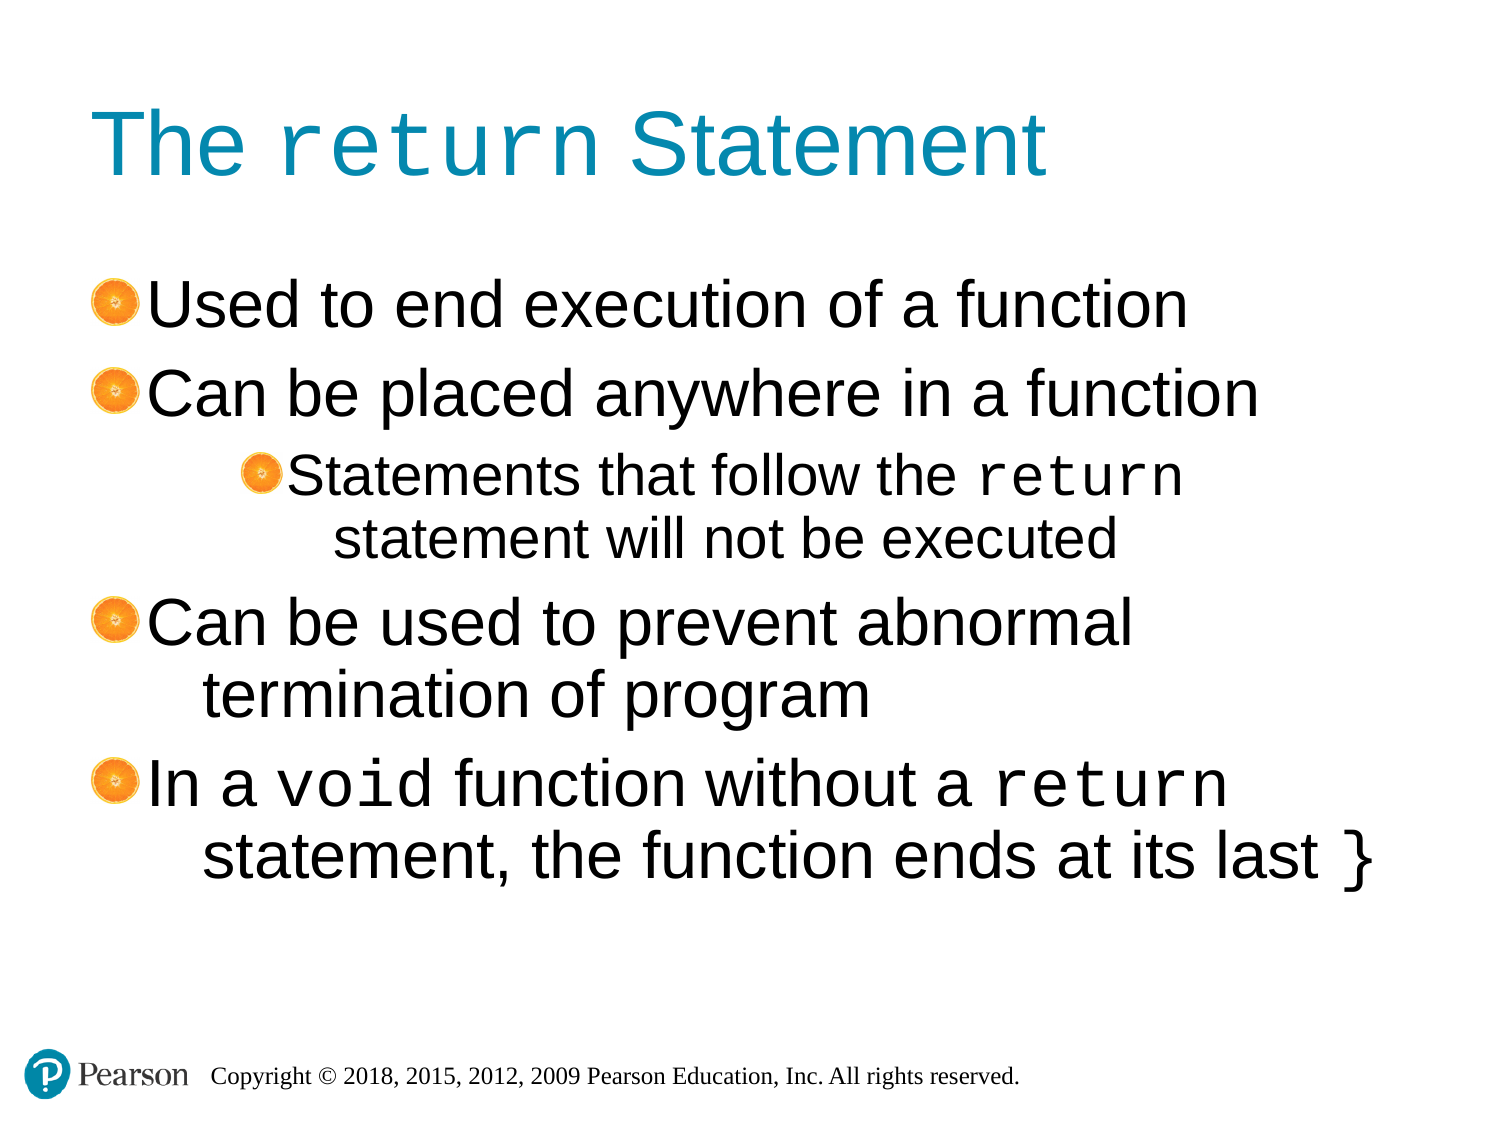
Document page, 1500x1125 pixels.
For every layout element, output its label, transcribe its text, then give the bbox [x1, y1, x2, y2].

title The return Statement [75, 45, 1426, 233]
list Used to end execution of a function Can be placed anywhere in a function Statements that follow the return statement will not be executed Can be used to prevent abnormal termination of program In a void function without a return statement, the function ends at its last } [75, 262, 1426, 1005]
